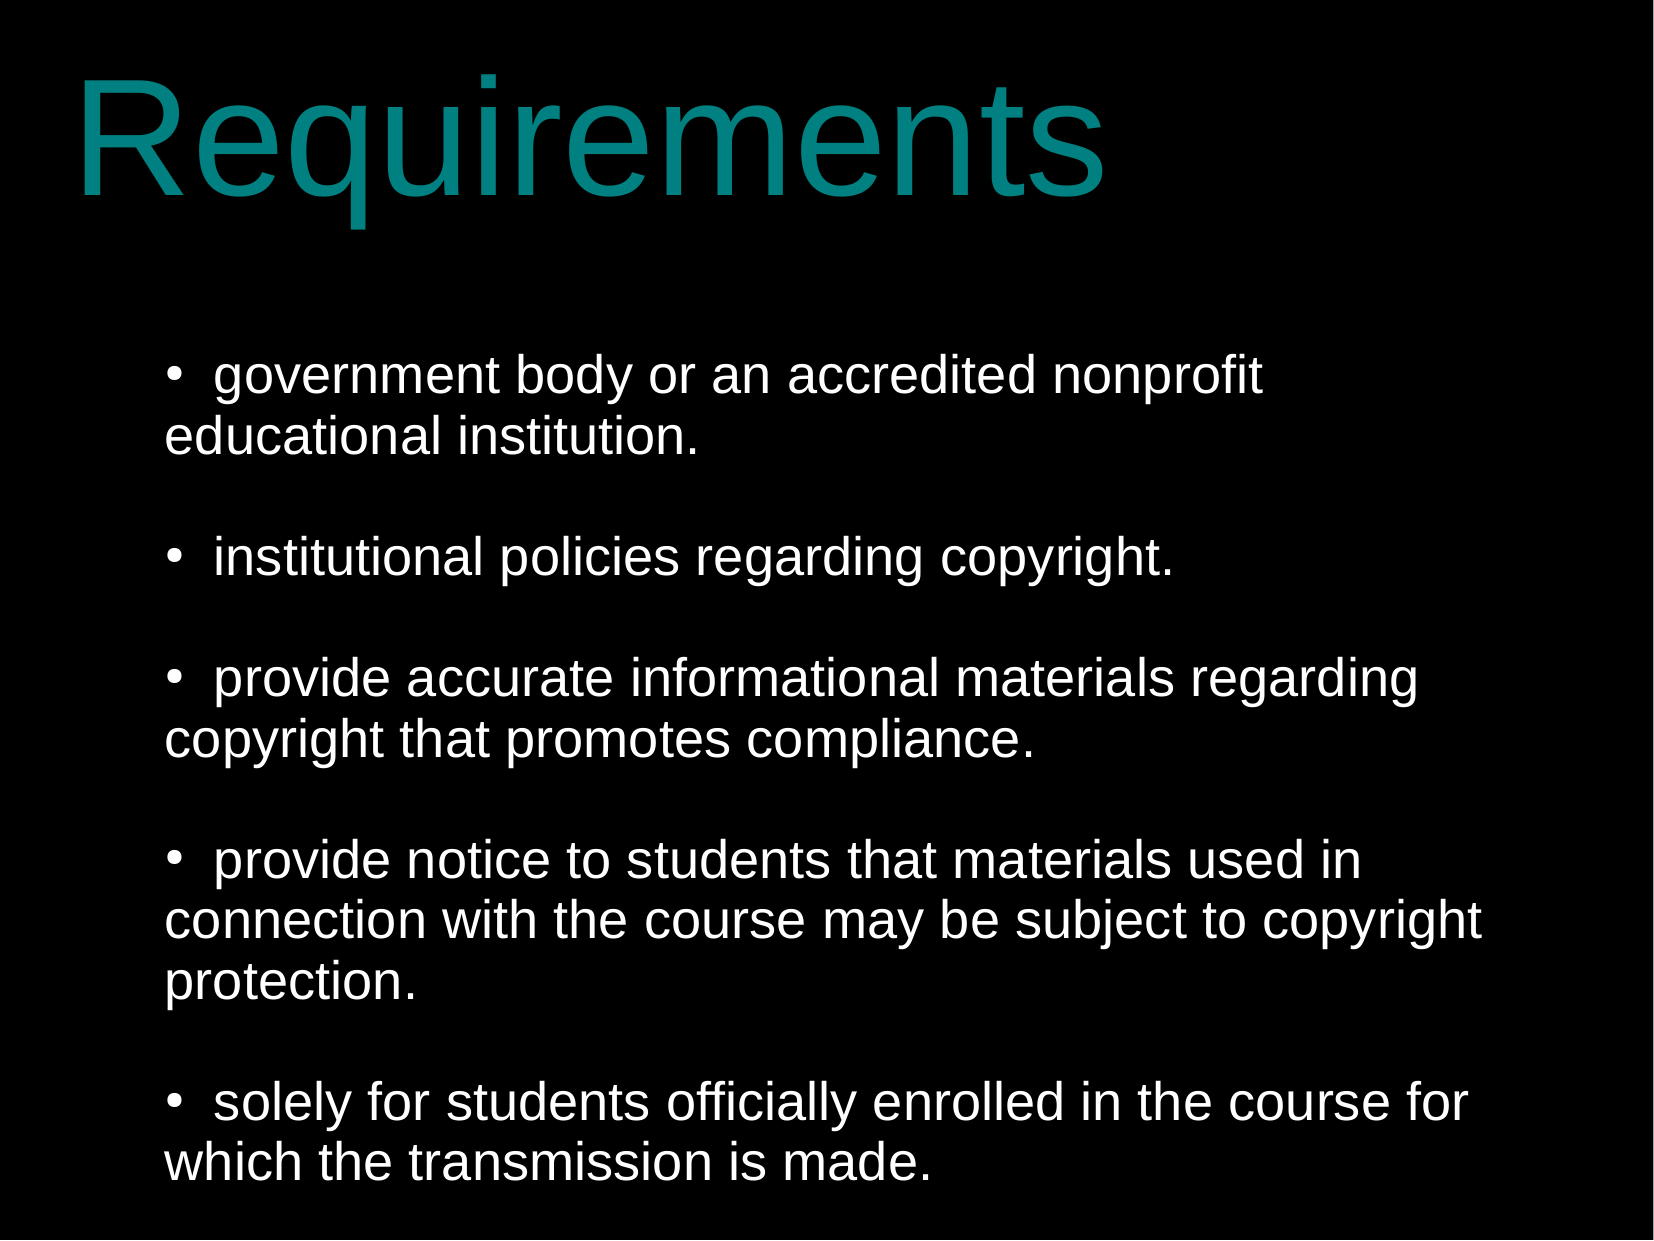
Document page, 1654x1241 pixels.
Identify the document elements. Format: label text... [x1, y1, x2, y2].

text_box Requirements [57, 37, 1126, 239]
text_box government body or an accredited nonprofit educational institution. institutional policies regarding copyright. provide accurate informational materials regarding copyright that promotes compliance. provide notice to students that materials used in connection with the course may be subject to copyright protection. solely for students officially enrolled in the course for which the transmission is made. [150, 337, 1501, 1200]
